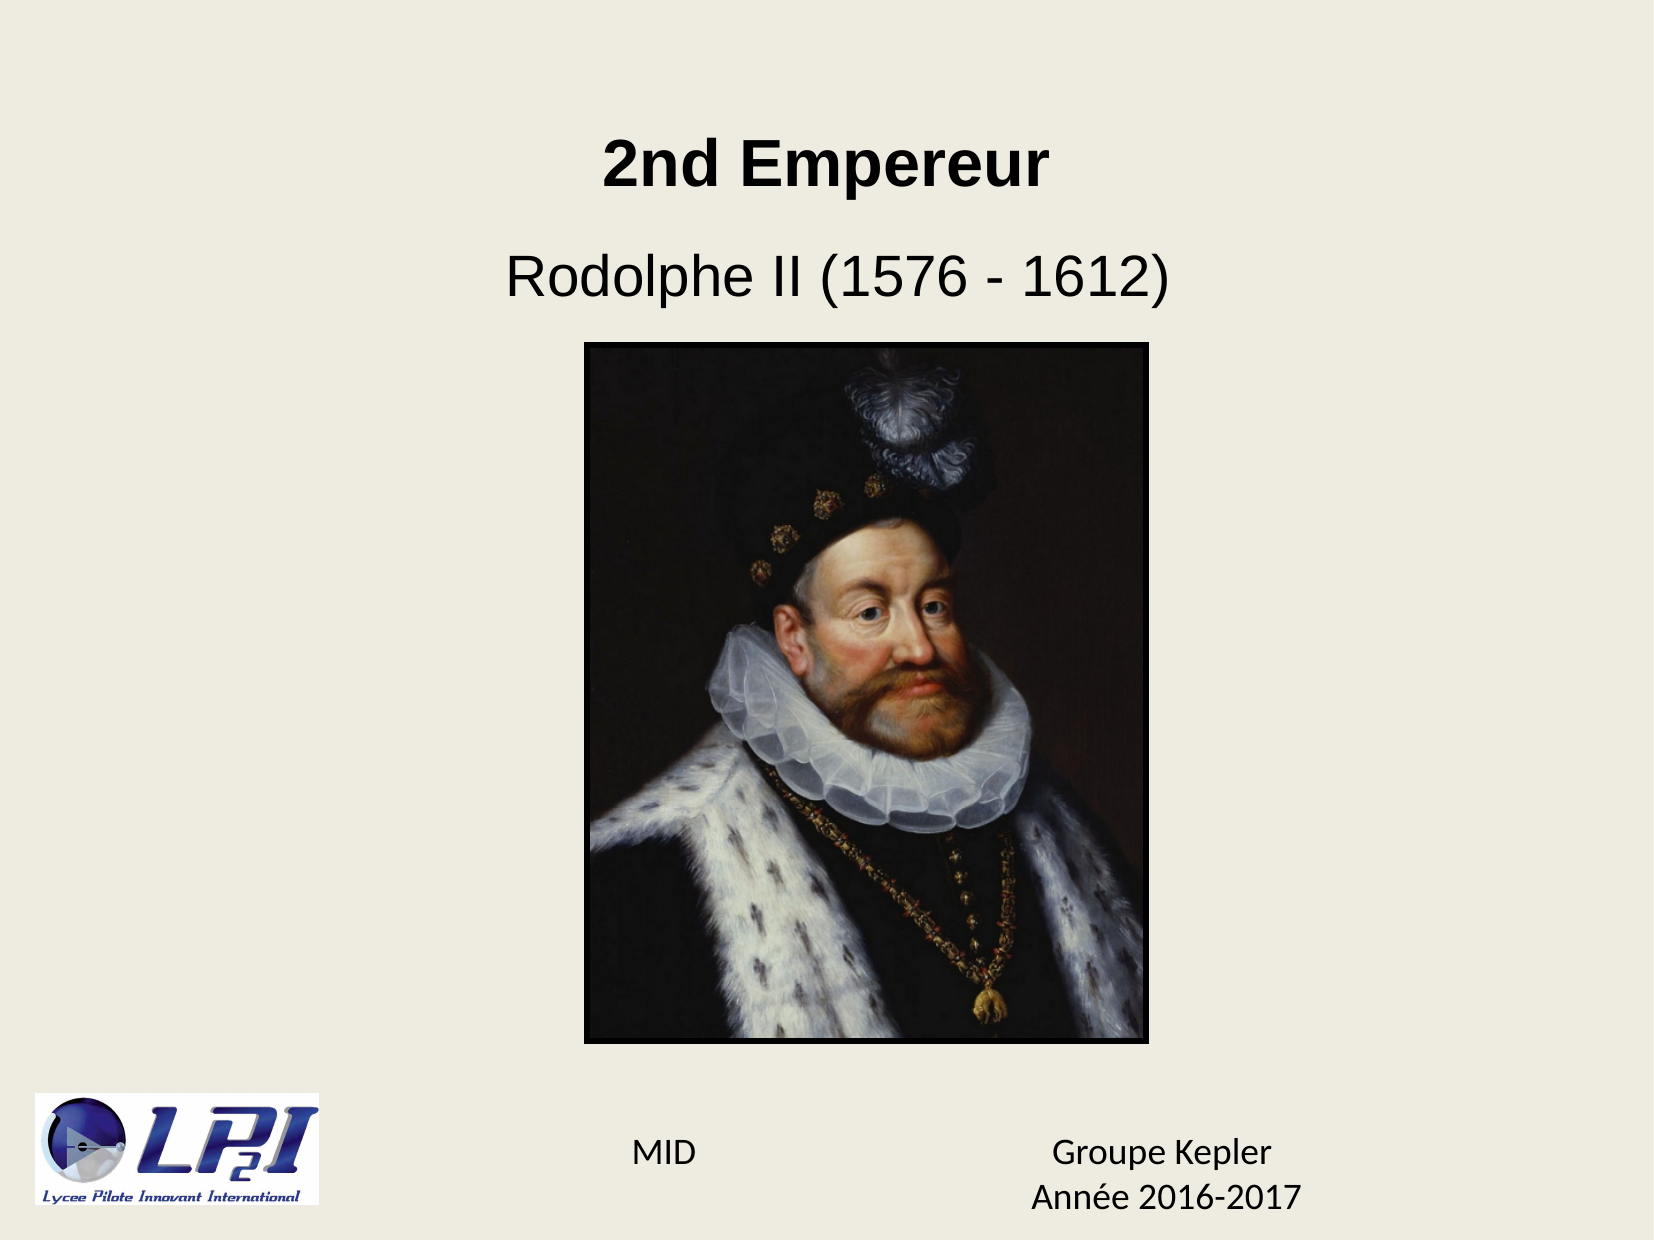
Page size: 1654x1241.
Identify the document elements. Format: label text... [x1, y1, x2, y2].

title 2nd Empereur [82, 112, 1571, 335]
picture [590, 348, 1143, 1038]
list Rodolphe II (1576 - 1612) [94, 230, 1583, 950]
picture [35, 1093, 319, 1205]
footer MID Groupe Kepler Année 2016-2017 [472, 1119, 1585, 1205]
